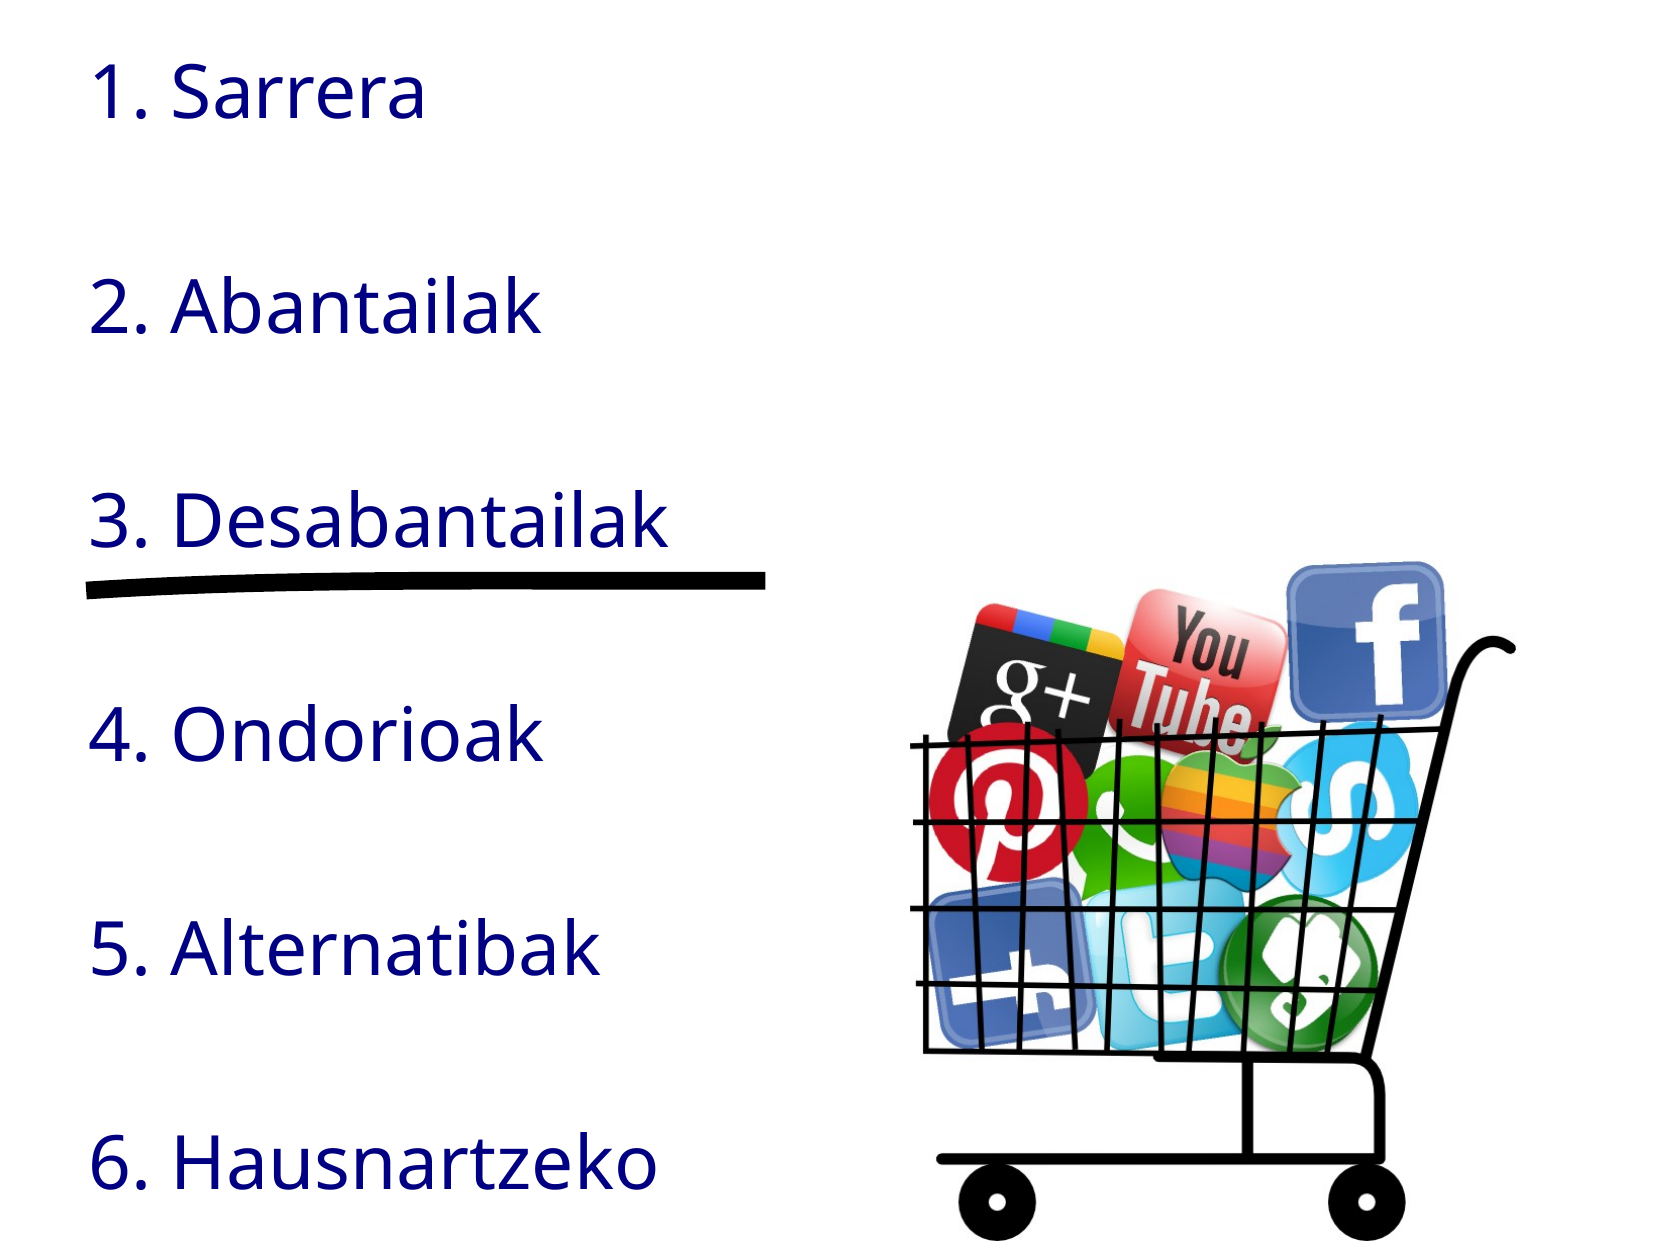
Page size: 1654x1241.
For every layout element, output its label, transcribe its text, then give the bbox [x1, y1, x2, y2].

picture [910, 560, 1516, 1241]
title 1. Sarrera 2. Abantailak 3. Desabantailak 4. Ondorioak 5. Alternatibak 6. Hausnartzeko [88, 104, 827, 1116]
